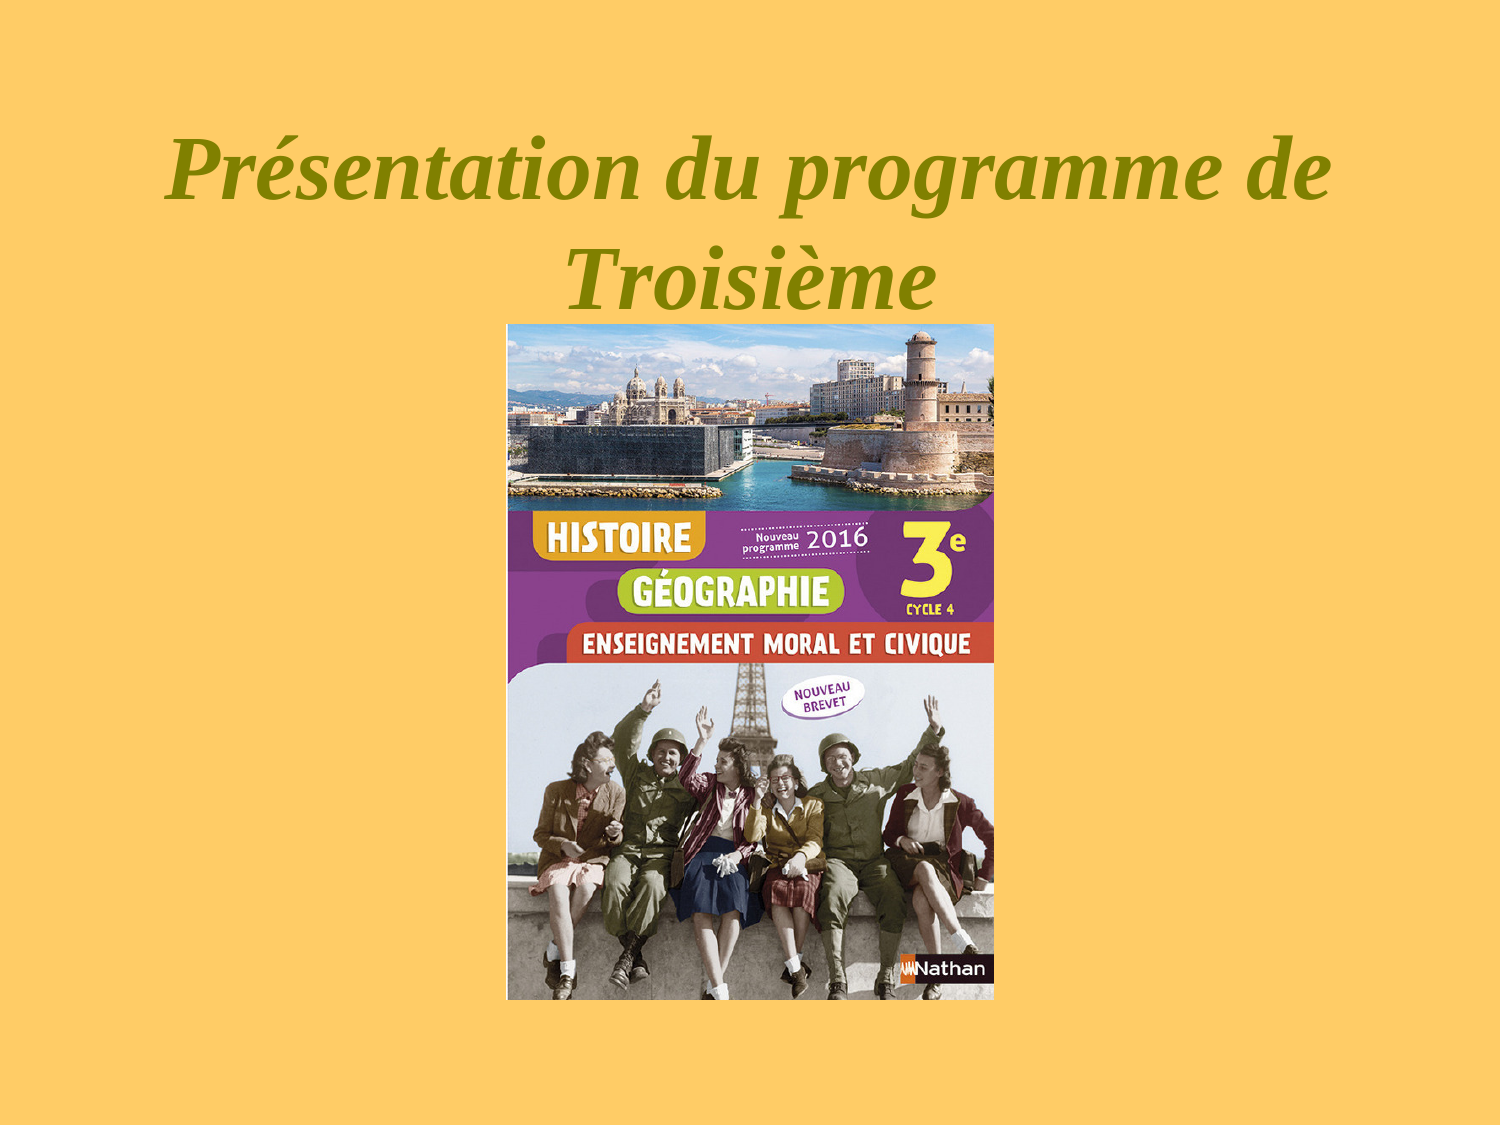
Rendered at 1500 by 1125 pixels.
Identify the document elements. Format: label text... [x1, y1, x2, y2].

title Présentation du programme de Troisième [112, 99, 1388, 279]
picture [506, 324, 994, 1000]
